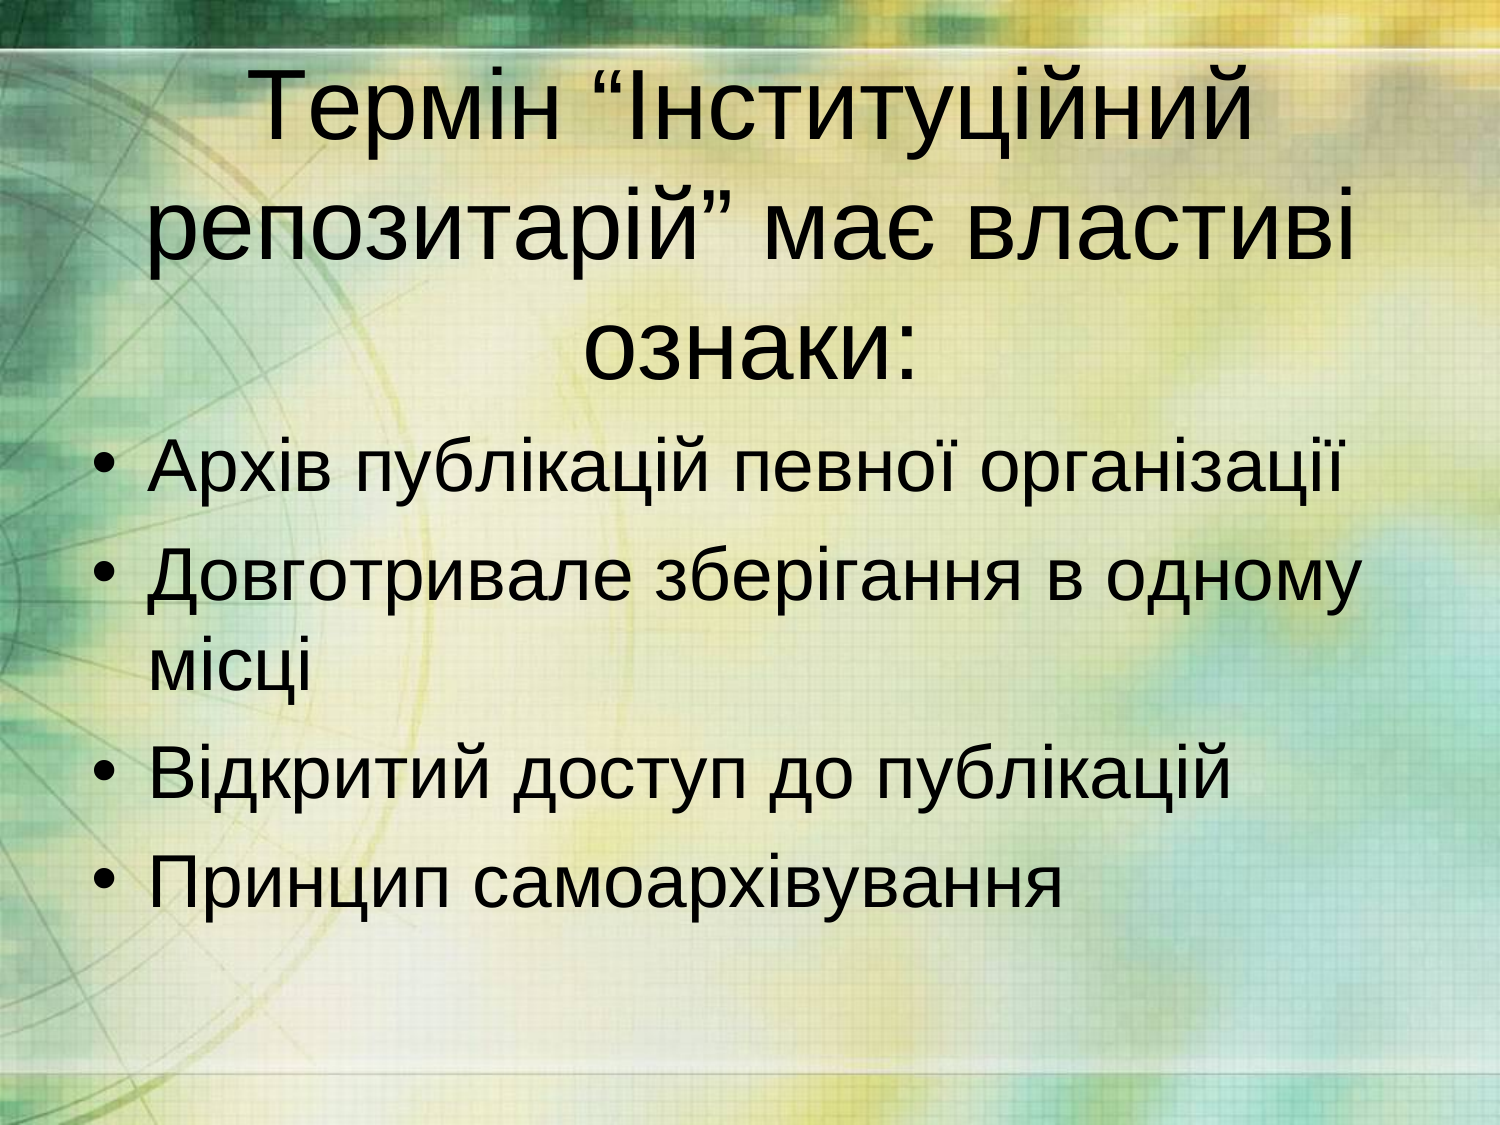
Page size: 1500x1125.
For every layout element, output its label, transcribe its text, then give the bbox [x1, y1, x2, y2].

picture [0, 0, 1500, 1125]
list Архів публікацій певної організації Довготривале зберігання в одному місці Відкритий доступ до публікацій Принцип самоархівування [76, 408, 1427, 1012]
title Термін “Інституційний репозитарій” має властиві ознаки: [76, 31, 1427, 407]
